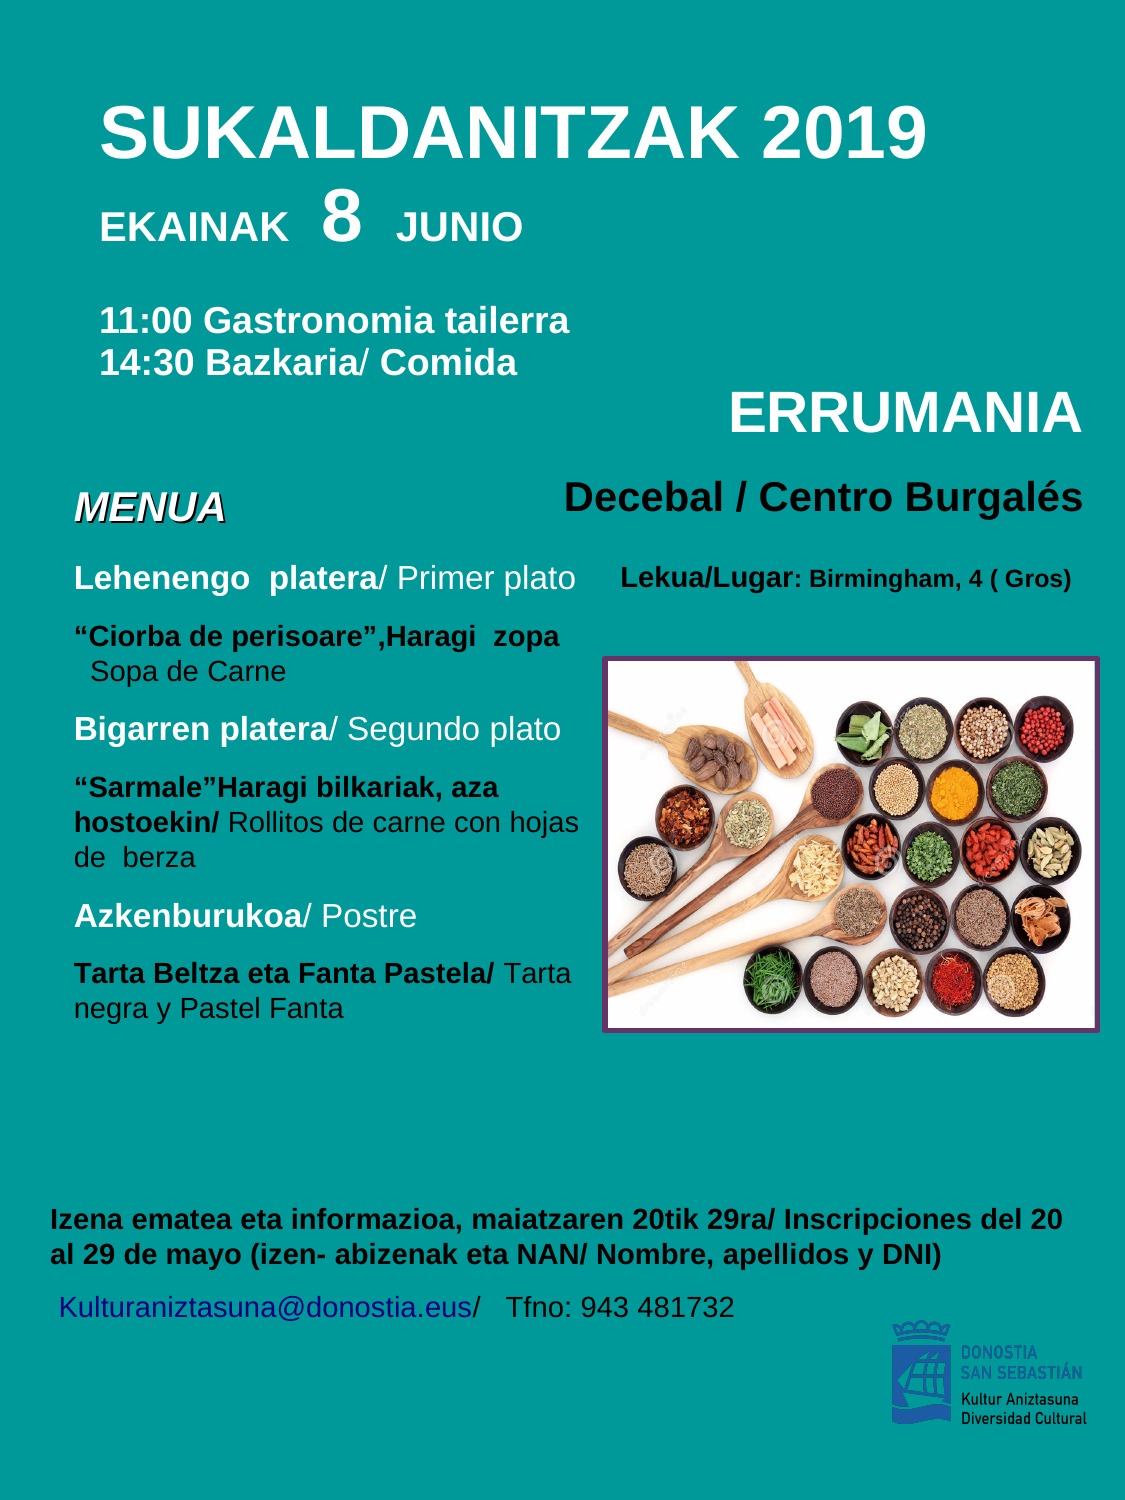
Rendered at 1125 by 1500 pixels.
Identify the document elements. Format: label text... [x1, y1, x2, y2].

text_box Izena ematea eta informazioa, maiatzaren 20tik 29ra/ Inscripciones del 20 al 29 de mayo (izen- abizenak eta NAN/ Nombre, apellidos y DNI) Kulturaniztasuna@donostia.eus/ Tfno: 943 481732 [35, 1192, 1099, 1385]
picture [874, 1385, 1099, 1441]
title SUKALDANITZAK 2019 EKAINAK 8 JUNIO 11:00 Gastronomia tailerra 14:30 Bazkaria/ Comida [84, 0, 1038, 366]
picture [607, 661, 1095, 1028]
text_box ERRUMANIA Decebal / Centro Burgalés Lekua/Lugar: Birmingham, 4 ( Gros) [24, 366, 1099, 604]
text_box MENUA Lehenengo platera/ Primer plato “Ciorba de perisoare”,Haragi zopa Sopa de Carne Bigarren platera/ Segundo plato “Sarmale”Haragi bilkariak, aza hostoekin/ Rollitos de carne con hojas de berza Azkenburukoa/ Postre Tarta Beltza eta Fanta Pastela/ Tarta negra y Pastel Fanta [58, 472, 611, 1033]
